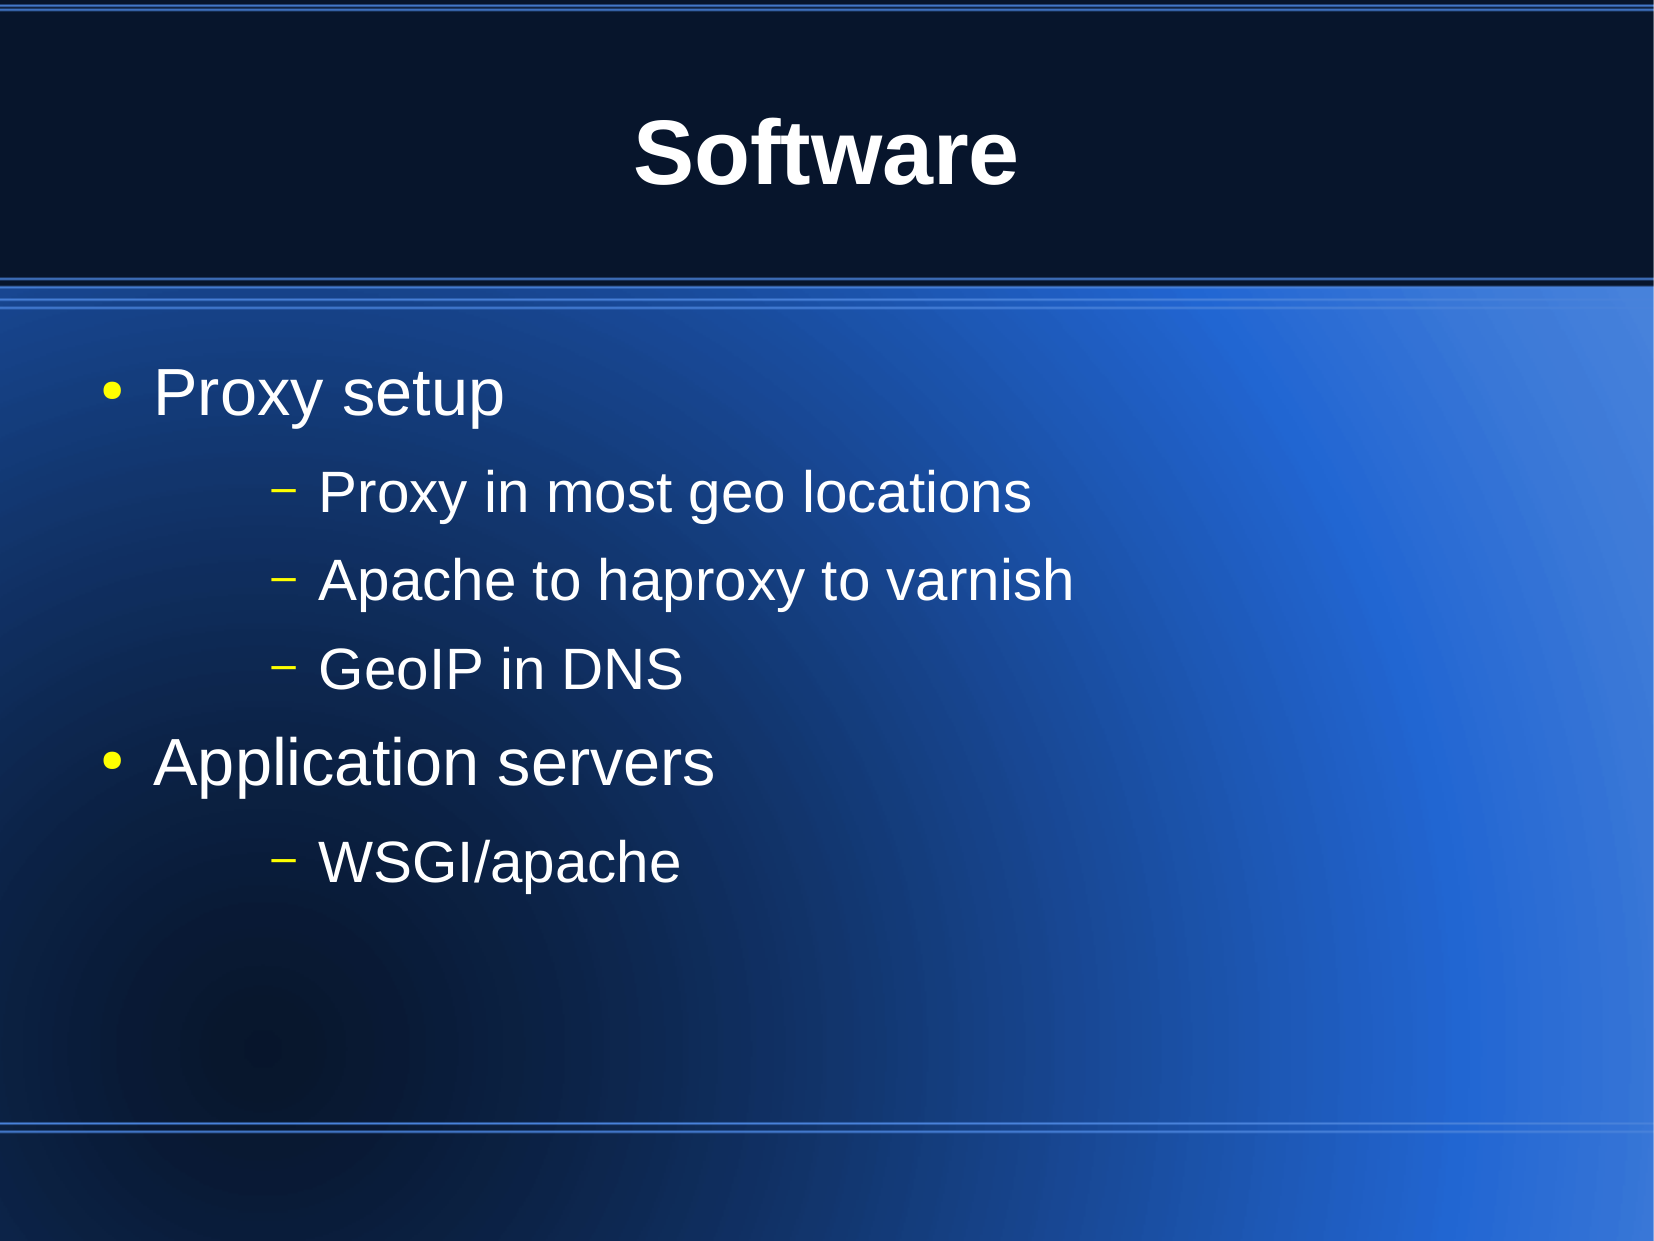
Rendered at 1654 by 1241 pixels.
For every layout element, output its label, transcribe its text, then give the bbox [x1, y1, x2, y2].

title Software [82, 49, 1571, 257]
picture [0, 0, 1654, 1241]
list Proxy setup Proxy in most geo locations Apache to haproxy to varnish GeoIP in DNS Application servers WSGI/apache [82, 355, 1571, 1174]
